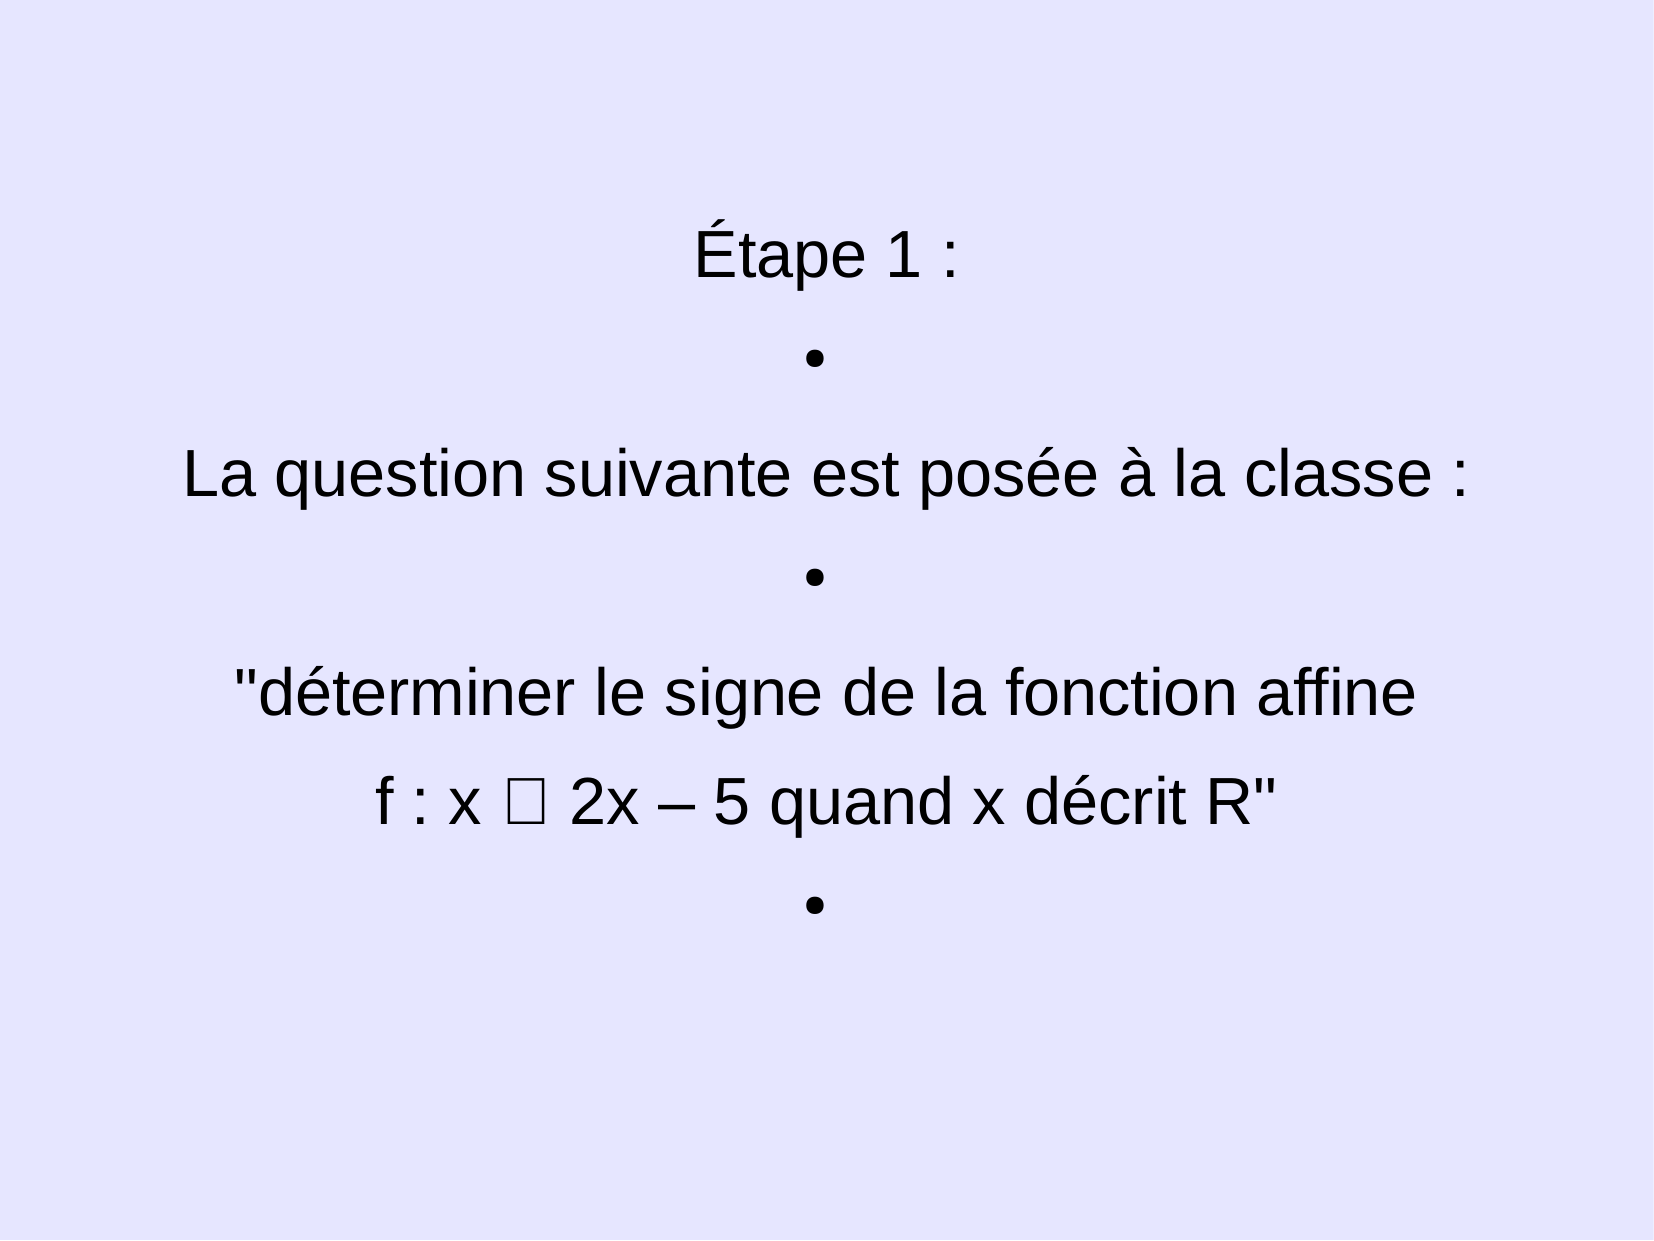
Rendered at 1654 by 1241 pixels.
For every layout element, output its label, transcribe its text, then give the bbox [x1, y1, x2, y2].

subtitle Étape 1 : La question suivante est posée à la classe : "déterminer le signe de la fonction affine f : x  2x – 5 quand x décrit R" [82, 207, 1571, 951]
